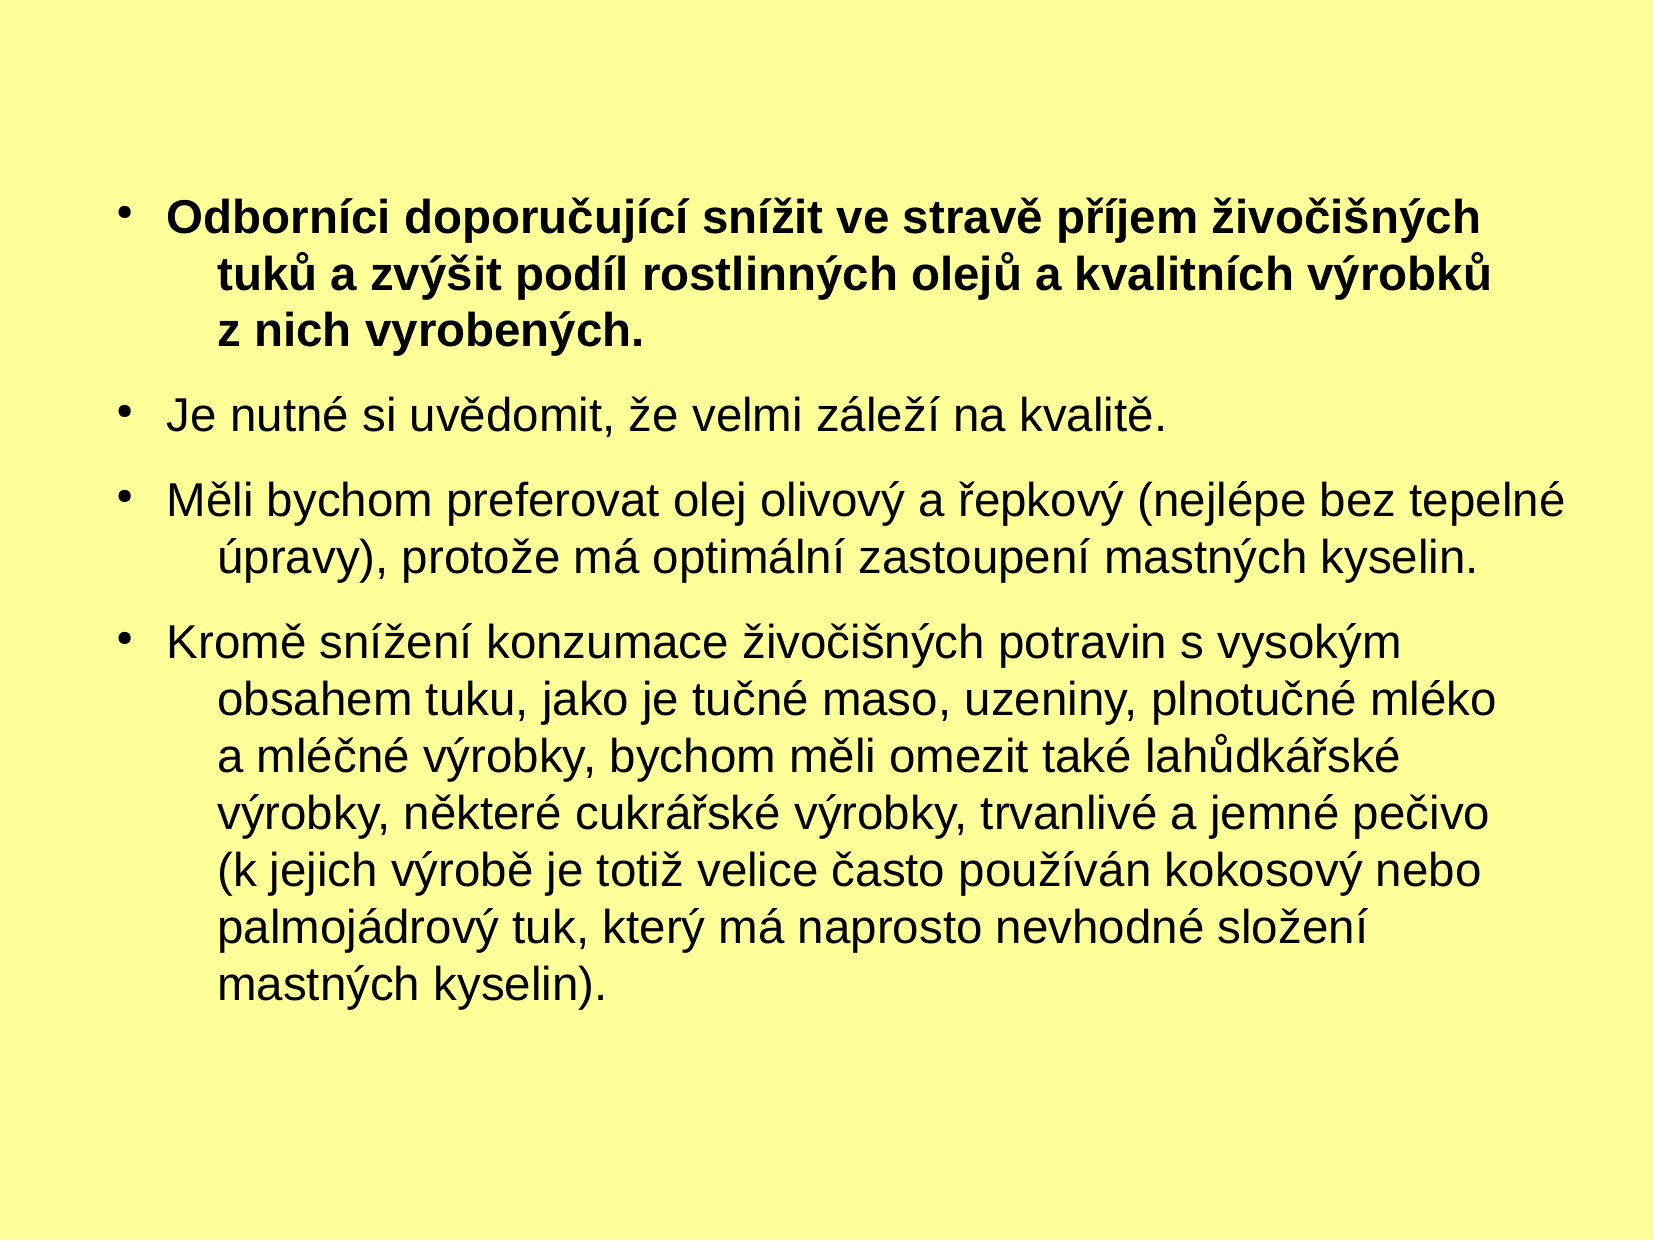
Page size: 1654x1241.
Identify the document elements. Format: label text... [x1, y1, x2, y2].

list Odborníci doporučující snížit ve stravě příjem živočišných tuků a zvýšit podíl rostlinných olejů a kvalitních výrobků z nich vyrobených. Je nutné si uvědomit, že velmi záleží na kvalitě. Měli bychom preferovat olej olivový a řepkový (nejlépe bez tepelné úpravy), protože má optimální zastoupení mastných kyselin. Kromě snížení konzumace živočišných potravin s vysokým obsahem tuku, jako je tučné maso, uzeniny, plnotučné mléko a mléčné výrobky, bychom měli omezit také lahůdkářské výrobky, některé cukrářské výrobky, trvanlivé a jemné pečivo (k jejich výrobě je totiž velice často používán kokosový nebo palmojádrový tuk, který má naprosto nevhodné složení mastných kyselin). [82, 185, 1571, 1059]
